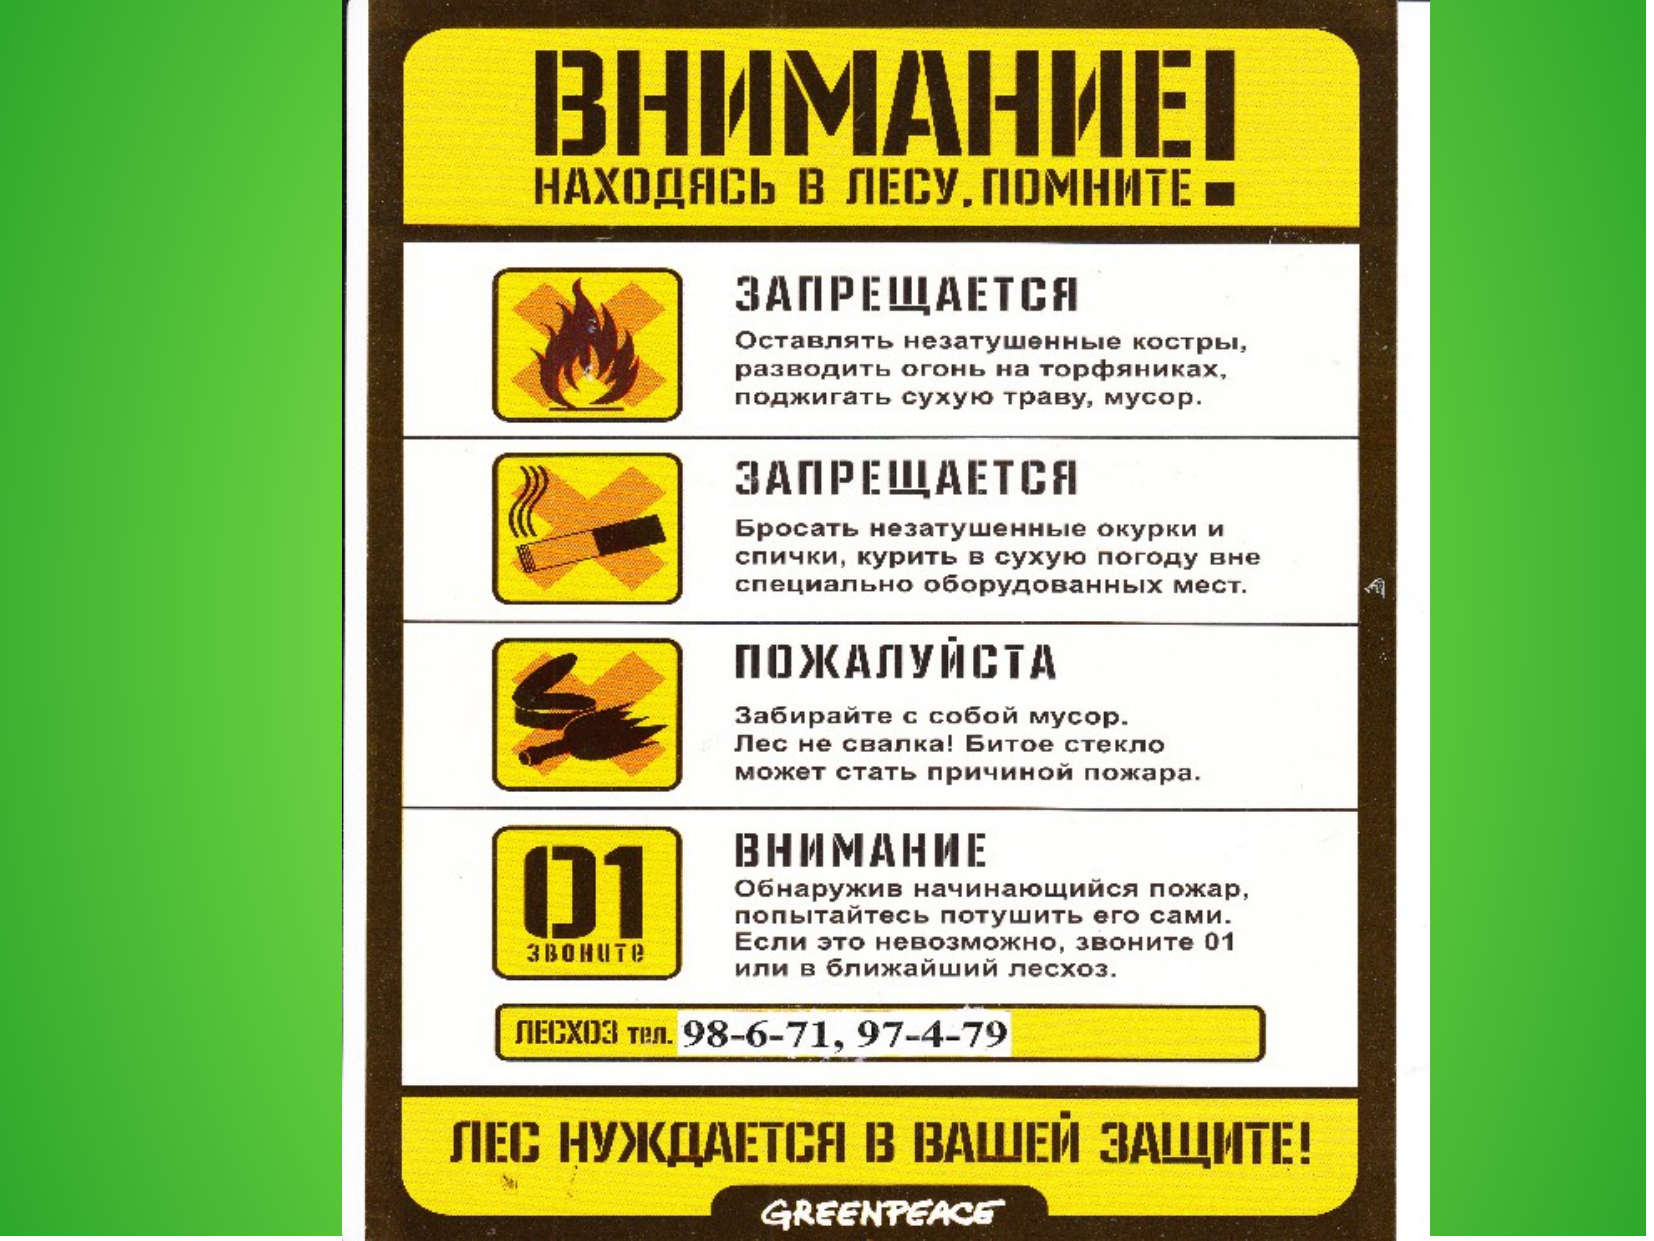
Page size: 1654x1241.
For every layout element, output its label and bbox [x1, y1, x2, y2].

picture [342, 0, 1430, 1241]
